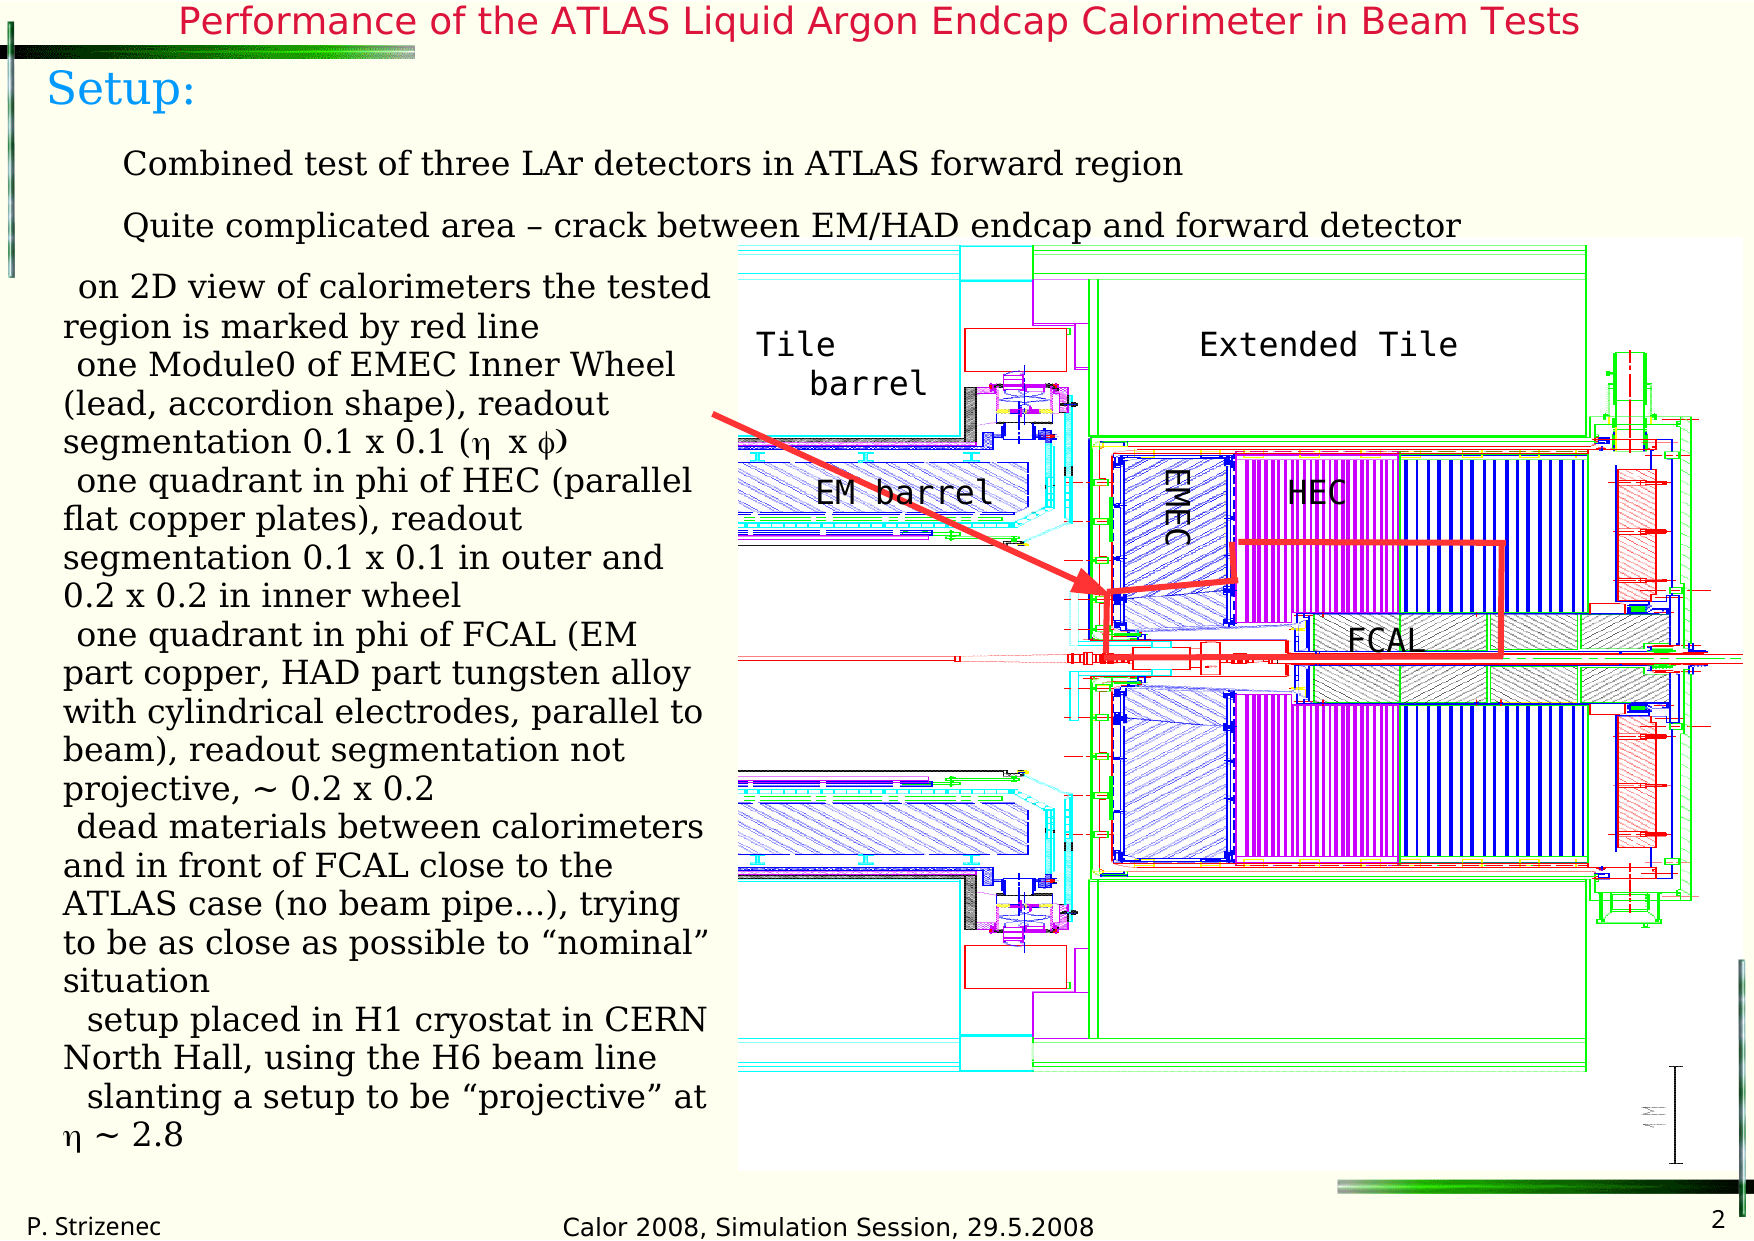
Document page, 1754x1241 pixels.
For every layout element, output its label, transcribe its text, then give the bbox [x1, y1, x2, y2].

picture [1337, 1179, 1738, 1194]
picture [738, 237, 1754, 1201]
text_box EMEC [1151, 449, 1197, 563]
text_box HEC [1269, 473, 1383, 519]
text_box EM barrel [797, 473, 1000, 519]
text_box FCAL [1328, 621, 1442, 667]
picture [0, 21, 415, 278]
text_box on 2D view of calorimeters the tested region is marked by red line one Module0 of EMEC Inner Wheel (lead, accordion shape), readout segmentation 0.1 x 0.1 ( x ) one quadrant in phi of HEC (parallel flat copper plates), readout segmentation 0.1 x 0.1 in outer and 0.2 x 0.2 in inner wheel one quadrant in phi of FCAL (EM part copper, HAD part tungsten alloy with cylindrical electrodes, parallel to beam), readout segmentation not projective, ~ 0.2 x 0.2 dead materials between calorimeters and in front of FCAL close to the ATLAS case (no beam pipe...), trying to be as close as possible to “nominal” situation setup placed in H1 cryostat in CERN North Hall, using the H6 beam line slanting a setup to be “projective” at  ~ 2.8 [62, 263, 713, 1204]
text_box Calor 2008, Simulation Session, 29.5.2008 [562, 1213, 1151, 1241]
text_box Performance of the ATLAS Liquid Argon Endcap Calorimeter in Beam Tests [17, 0, 1743, 44]
text_box <number> [1661, 1201, 1754, 1233]
text_box Tile barrel [738, 326, 972, 404]
text_box P. Strizenec [0, 1208, 188, 1241]
text_box Extended Tile [1181, 326, 1474, 372]
list Setup: Combined test of three LAr detectors in ATLAS forward region Quite complicated area – crack between EM/HAD endcap and forward detector [28, 61, 1712, 254]
